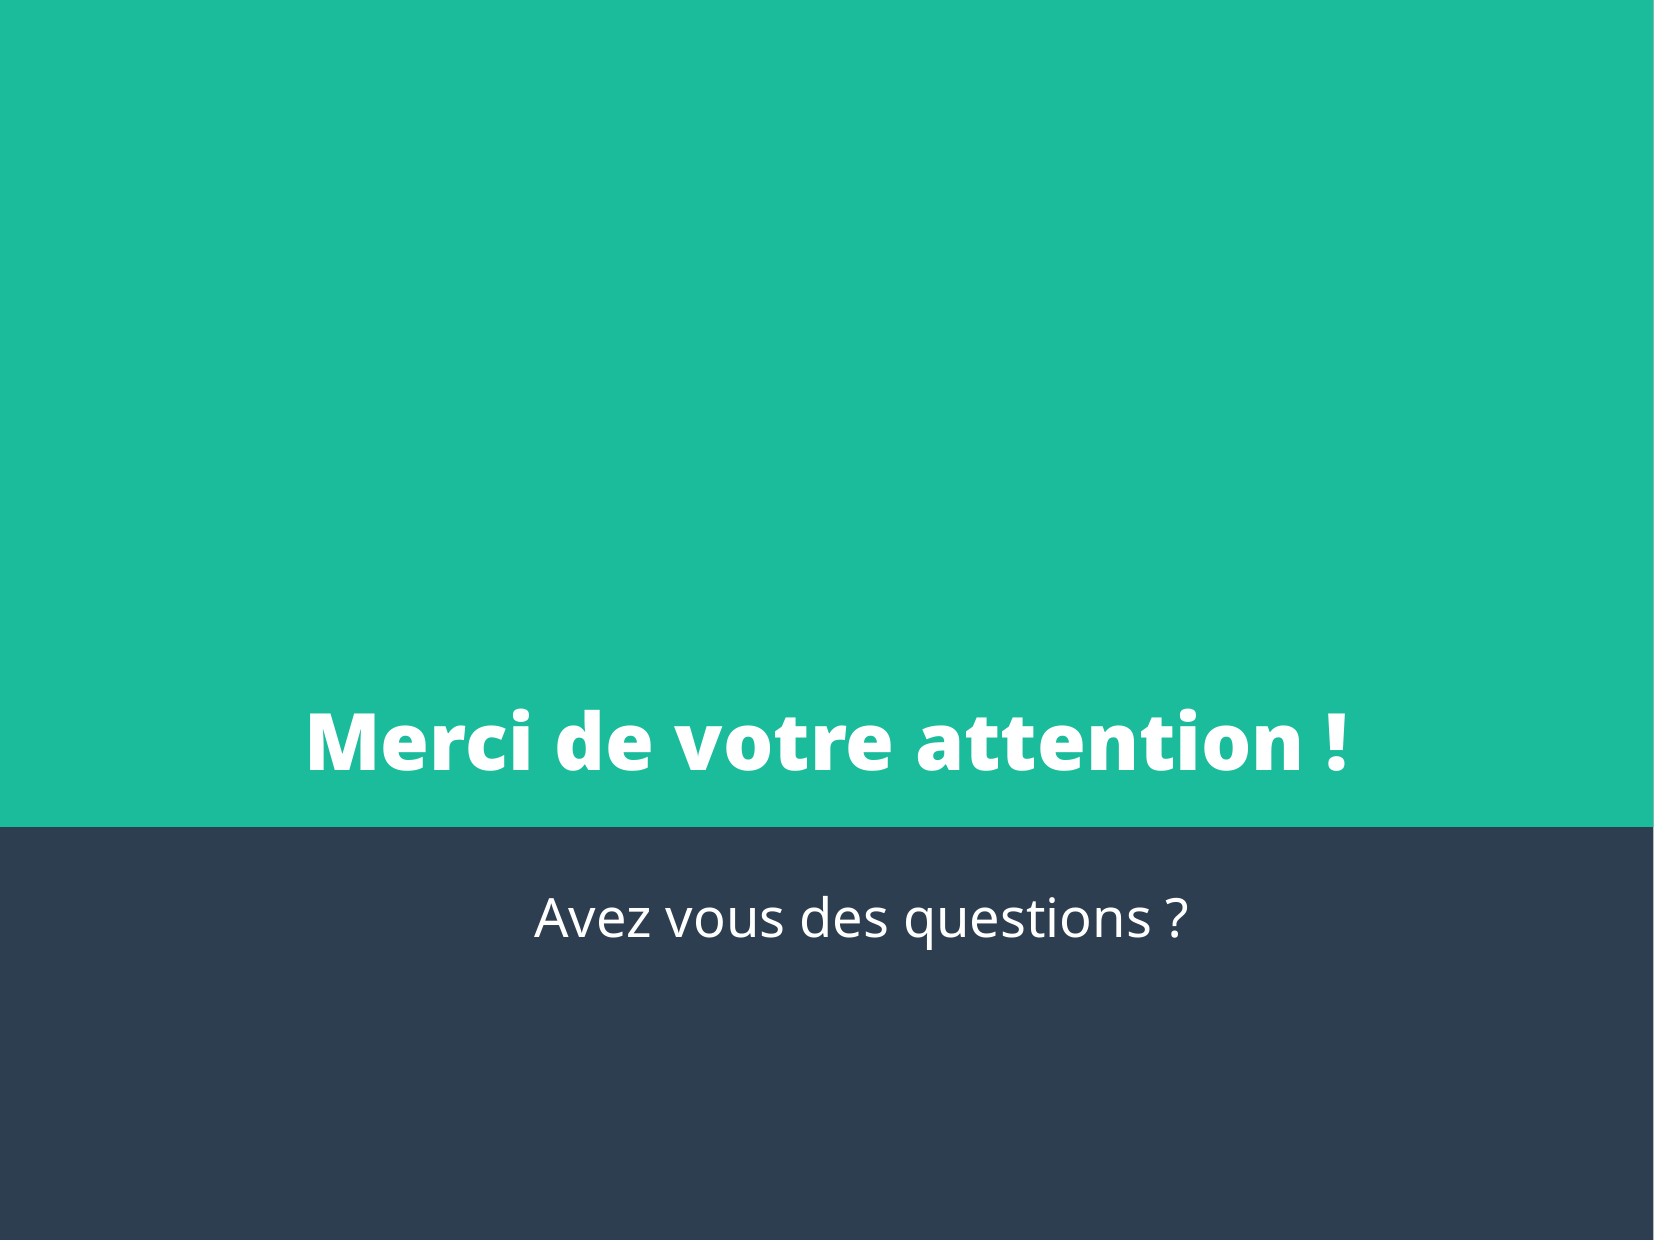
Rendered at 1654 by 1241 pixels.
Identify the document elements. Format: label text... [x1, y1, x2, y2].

list Avez vous des questions ? [59, 879, 1595, 1205]
title Merci de votre attention ! [59, 631, 1595, 790]
